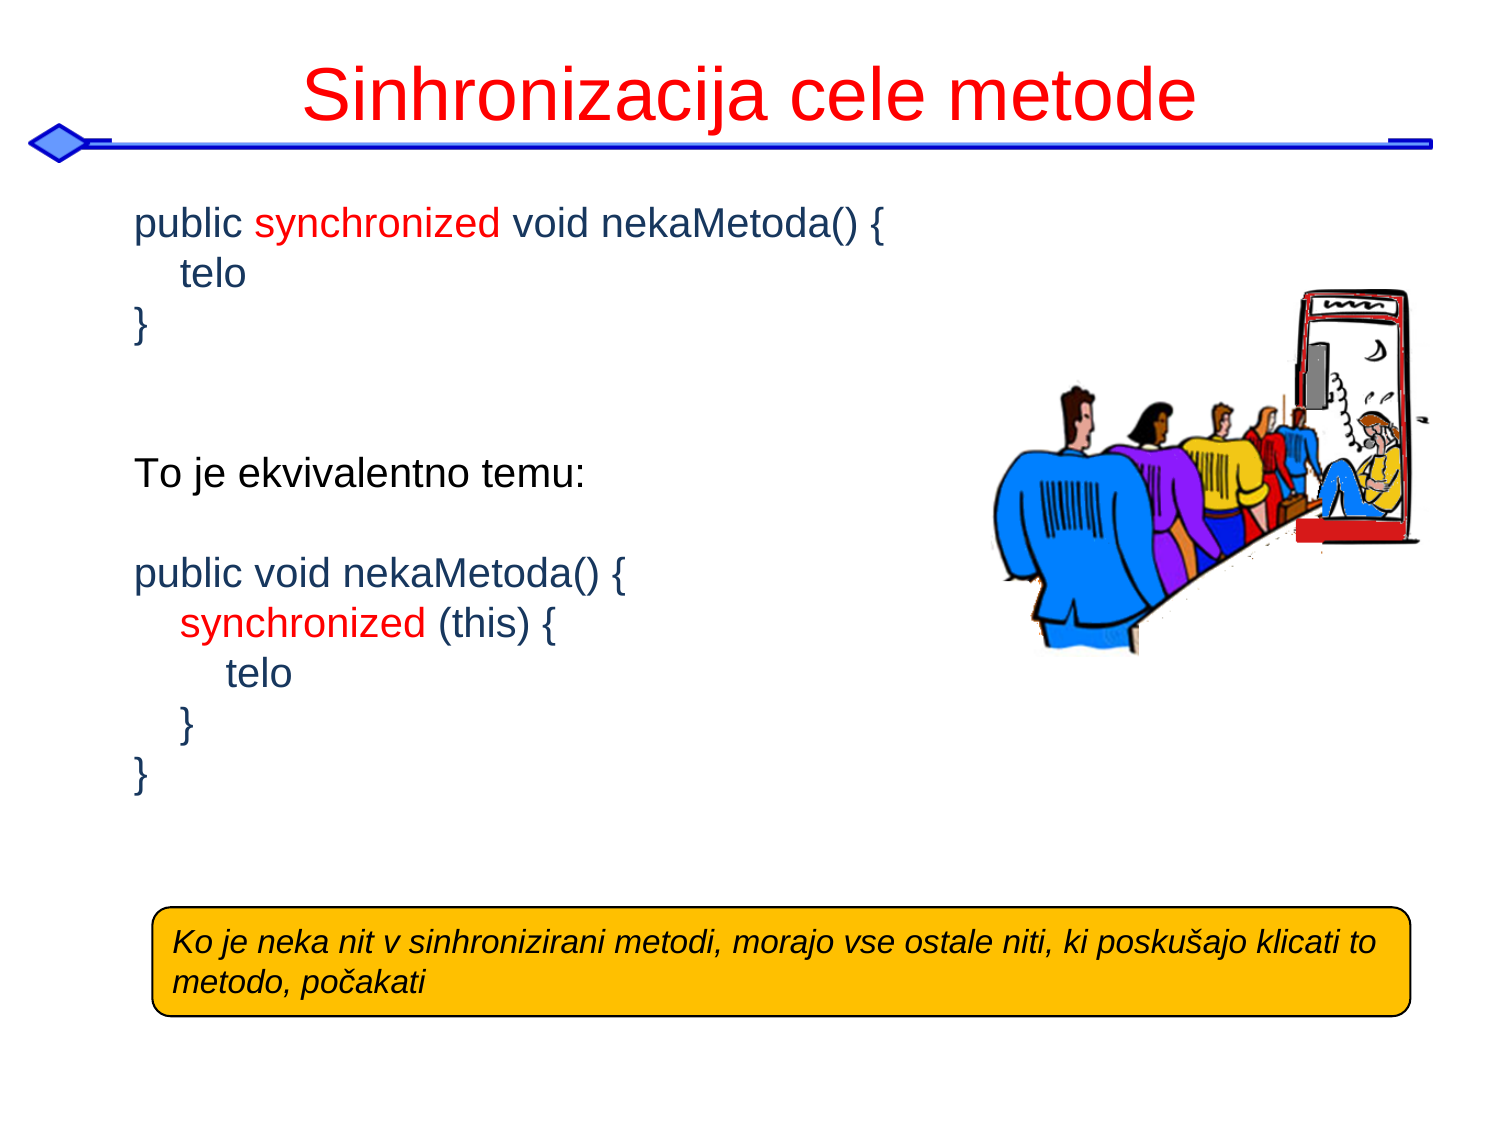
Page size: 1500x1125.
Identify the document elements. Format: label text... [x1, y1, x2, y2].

text_box public synchronized void nekaMetoda() { telo } To je ekvivalentno temu: public void nekaMetoda() { synchronized (this) { telo } } [118, 187, 1346, 804]
picture [28, 123, 1433, 163]
text_box Ko je neka nit v sinhronizirani metodi, morajo vse ostale niti, ki poskušajo klicati to metodo, počakati [152, 907, 1411, 1017]
title Sinhronizacija cele metode [111, 37, 1389, 143]
picture [948, 288, 1431, 658]
